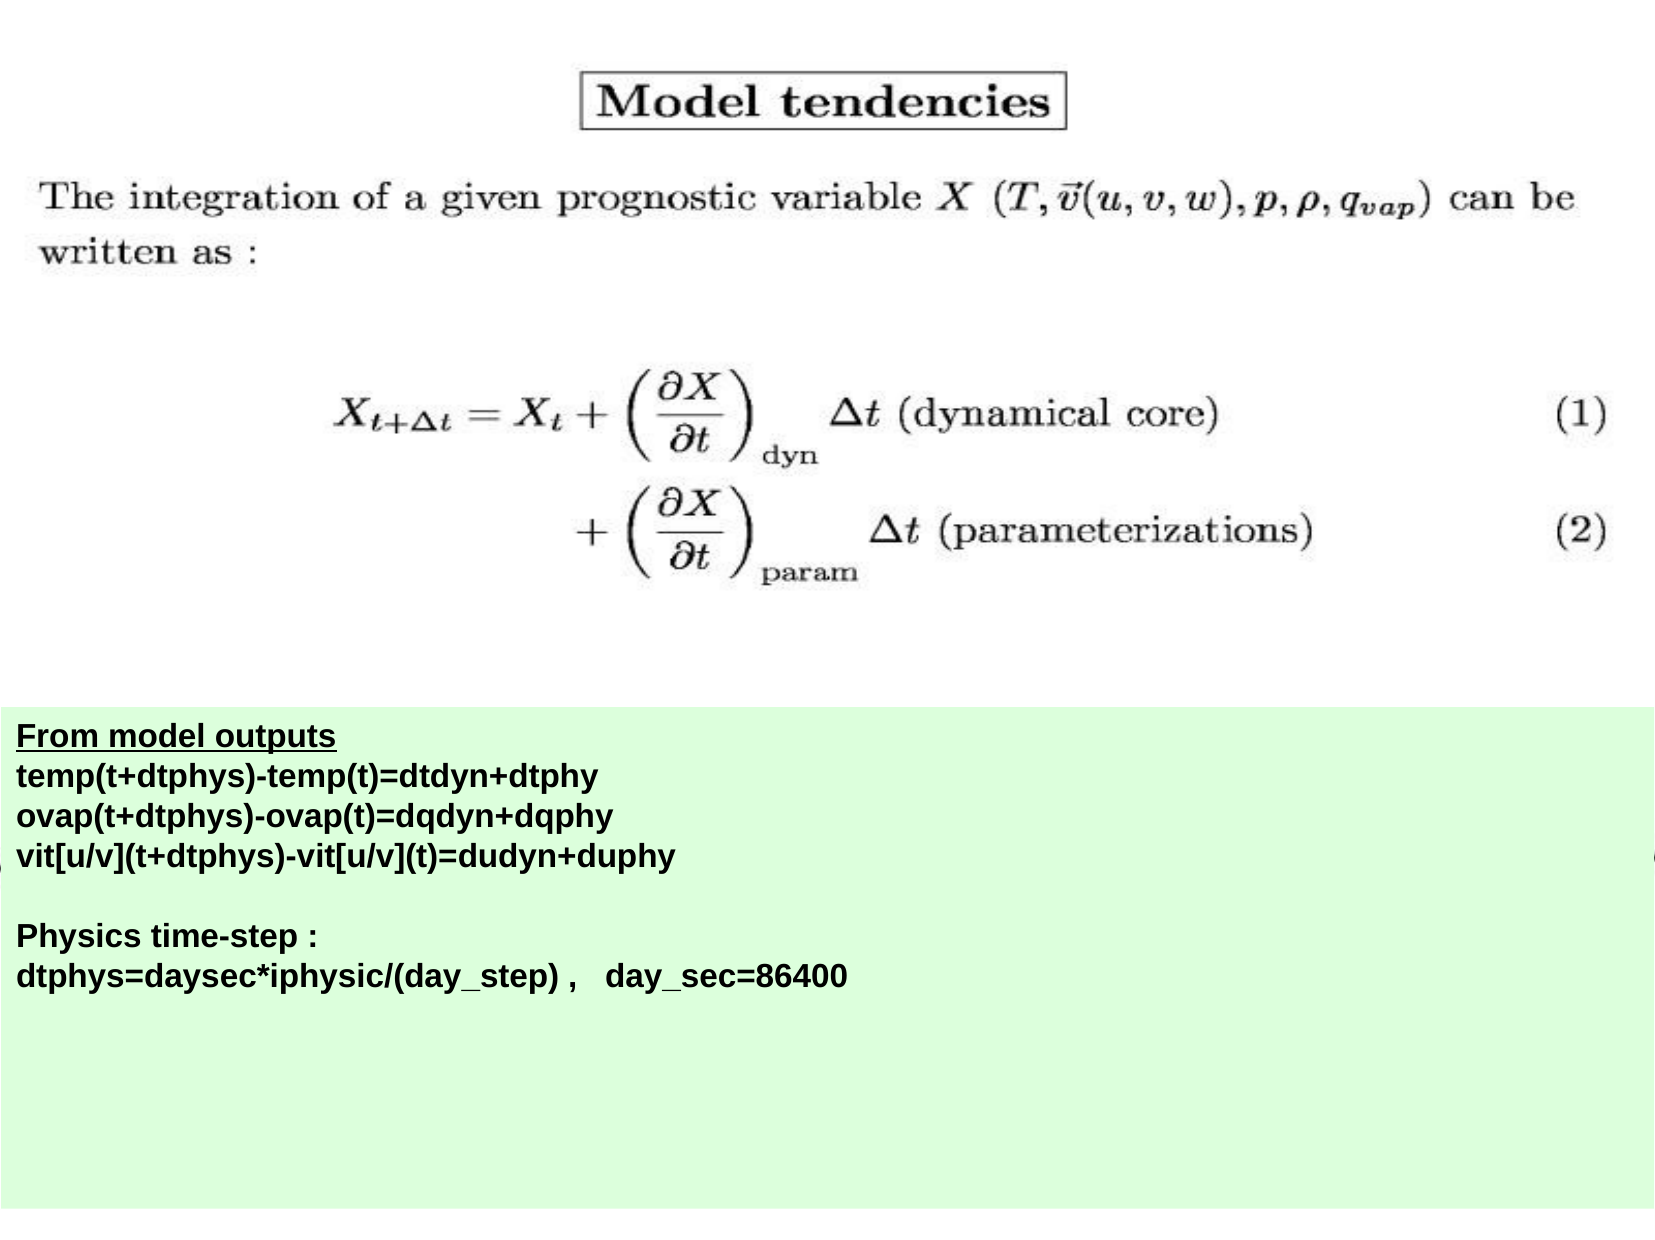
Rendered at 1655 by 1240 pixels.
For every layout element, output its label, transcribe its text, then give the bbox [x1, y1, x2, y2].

text_box [0, 0, 1655, 905]
text_box From model outputs temp(t+dtphys)-temp(t)=dtdyn+dtphy ovap(t+dtphys)-ovap(t)=dqdyn+dqphy vit[u/v](t+dtphys)-vit[u/v](t)=dudyn+duphy Physics time-step : dtphys=daysec*iphysic/(day_step) , day_sec=86400 [1, 707, 1655, 1209]
